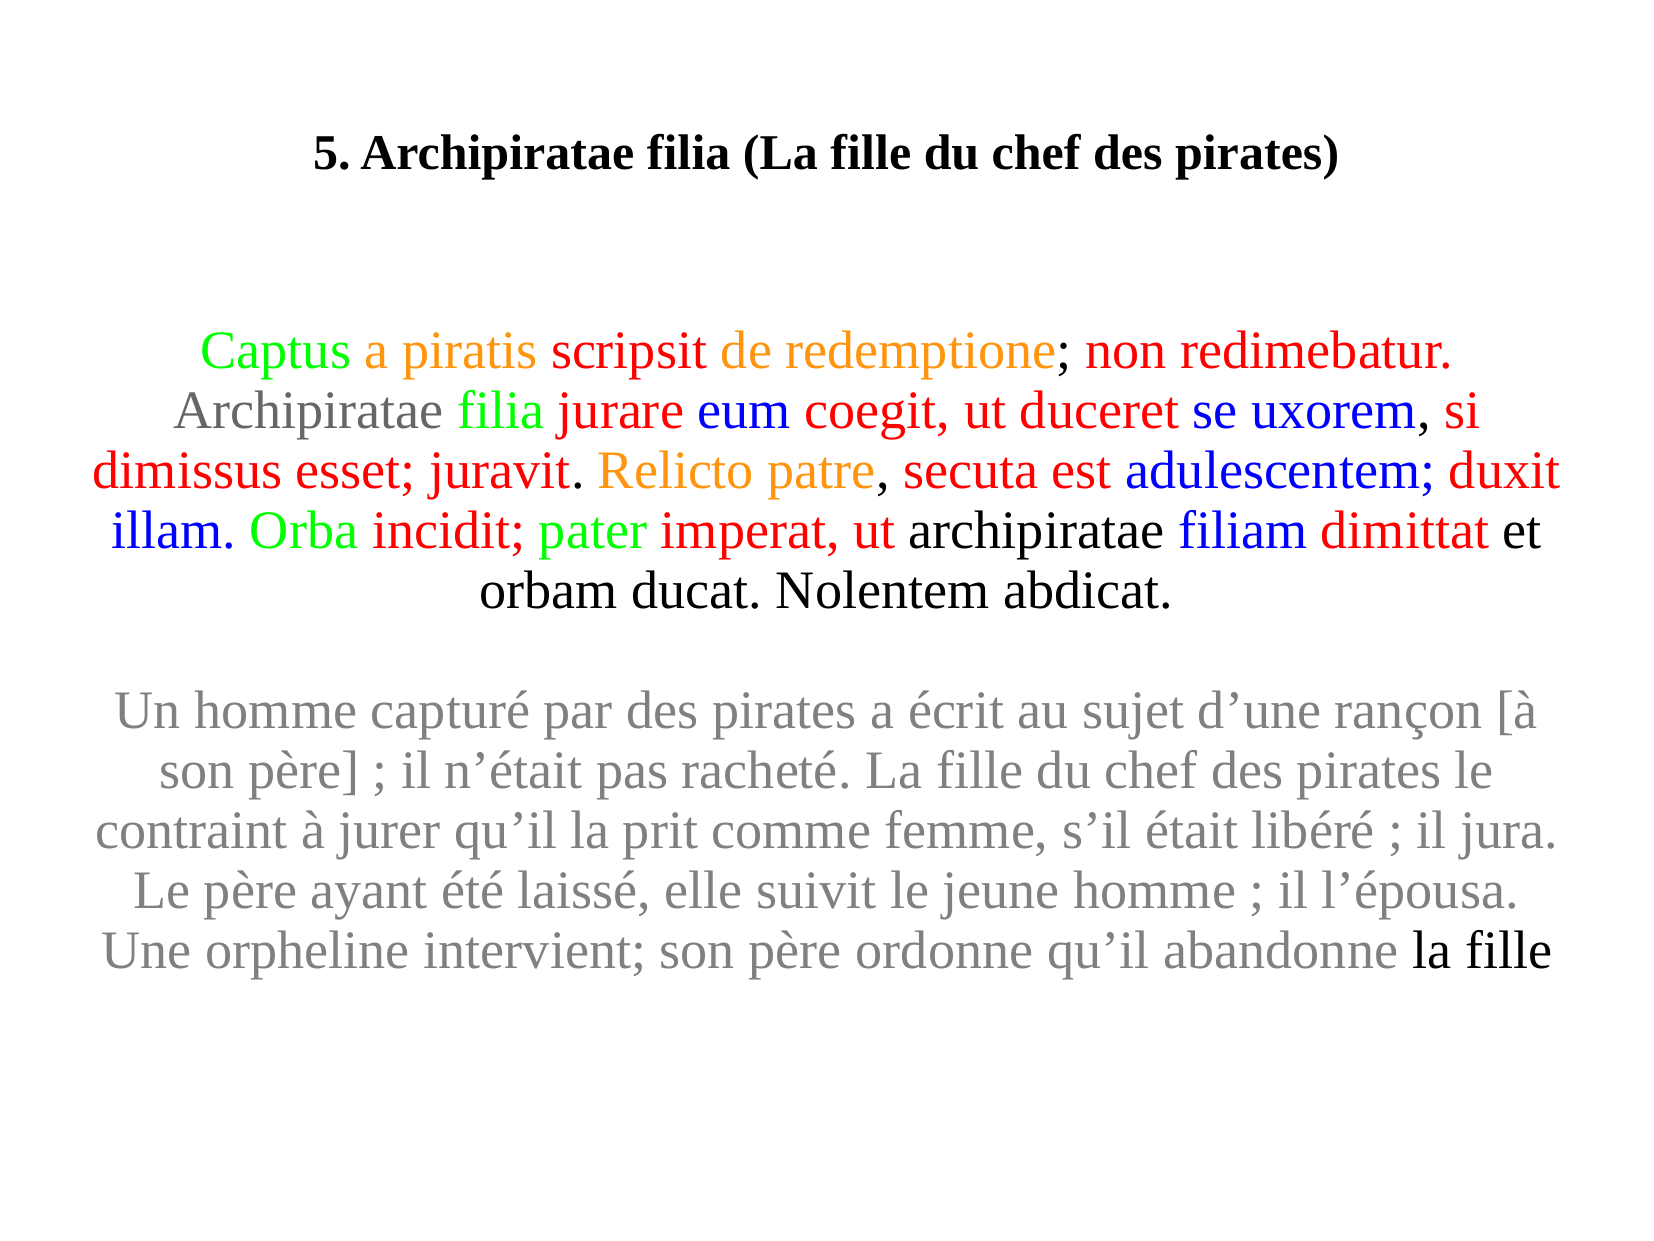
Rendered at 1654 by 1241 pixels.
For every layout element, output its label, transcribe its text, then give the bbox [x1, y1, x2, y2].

subtitle Captus a piratis scripsit de redemptione; non redimebatur. Archipiratae filia jurare eum coegit, ut duceret se uxorem, si dimissus esset; juravit. Relicto patre, secuta est adulescentem; duxit illam. Orba incidit; pater imperat, ut archipiratae filiam dimittat et orbam ducat. Nolentem abdicat. Un homme capturé par des pirates a écrit au sujet d’une rançon [à son père] ; il n’était pas racheté. La fille du chef des pirates le contraint à jurer qu’il la prit comme femme, s’il était libéré ; il jura. Le père ayant été laissé, elle suivit le jeune homme ; il l’épousa. Une orpheline intervient; son père ordonne qu’il abandonne la fille [82, 290, 1571, 1010]
title 5. Archipiratae filia (La fille du chef des pirates) [82, 49, 1571, 257]
